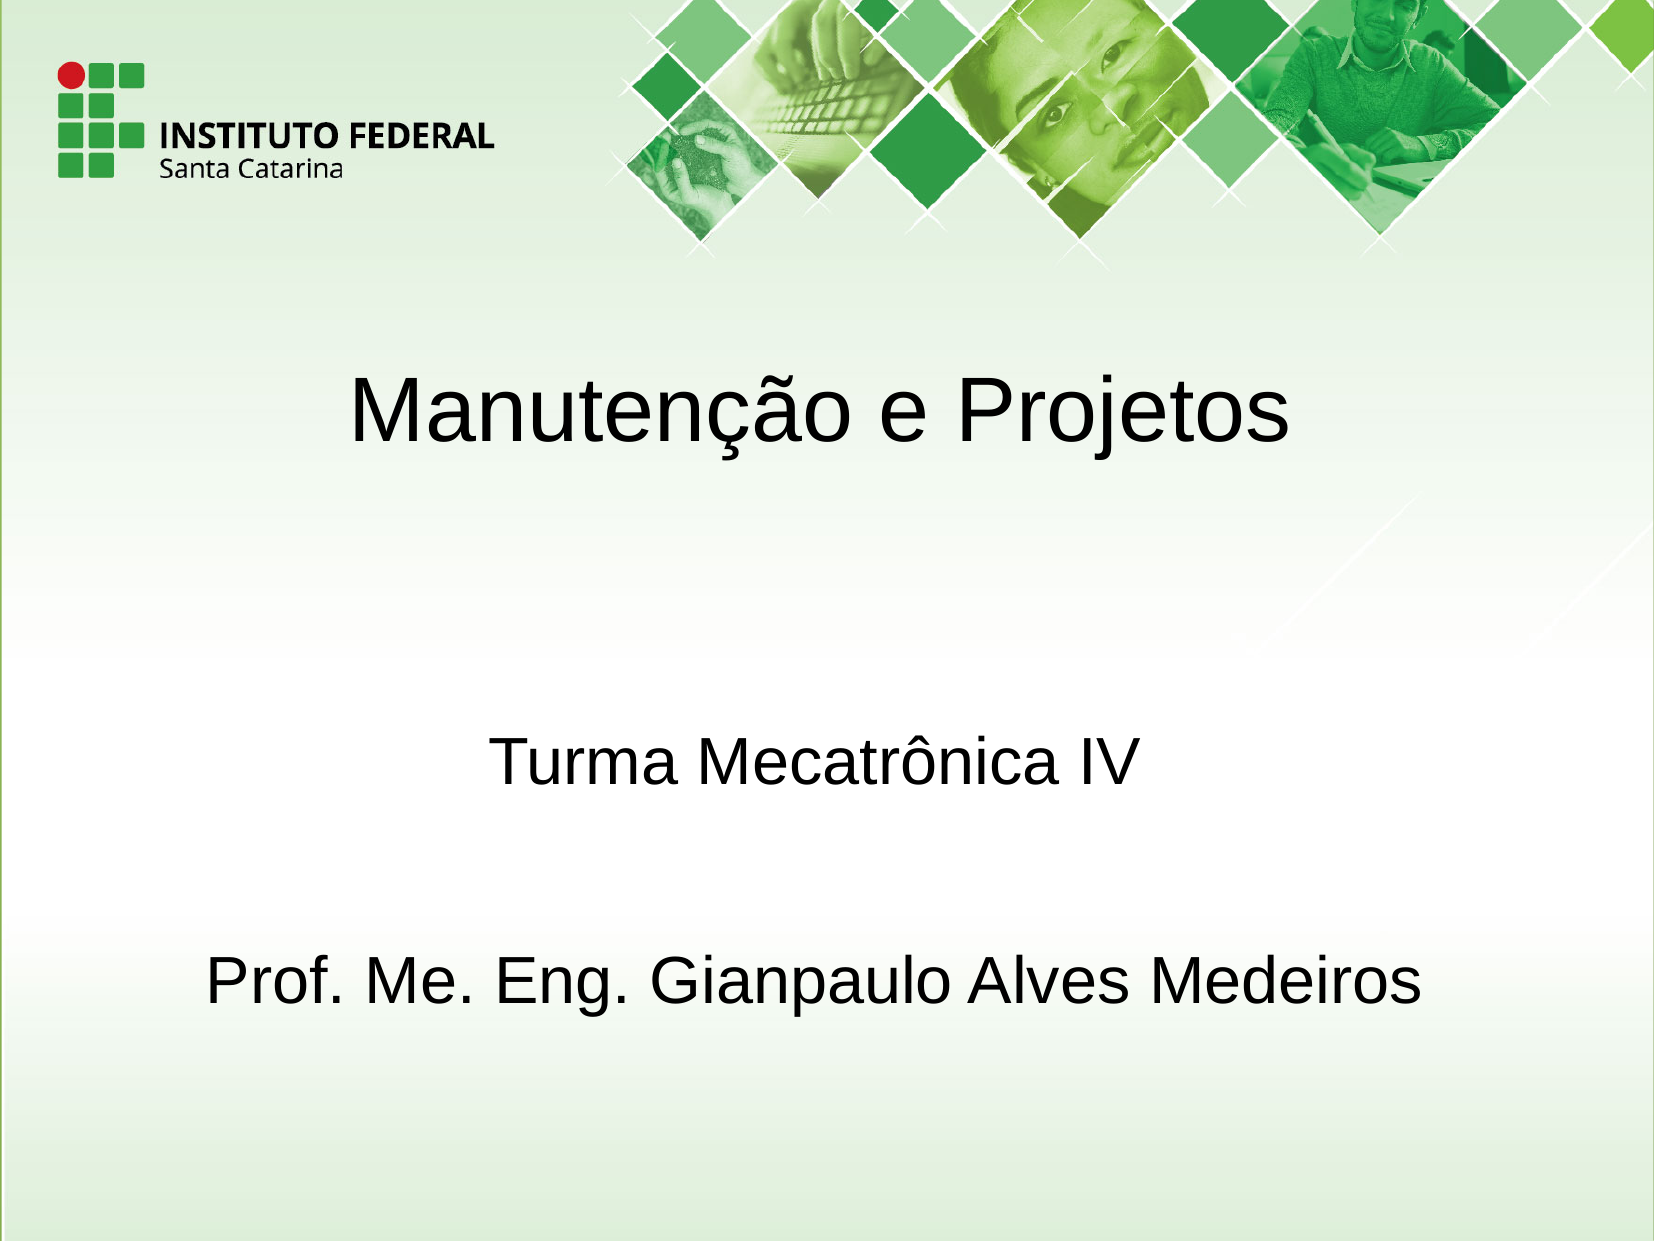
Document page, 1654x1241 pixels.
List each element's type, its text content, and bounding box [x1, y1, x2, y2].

subtitle Turma Mecatrônica IV Prof. Me. Eng. Gianpaulo Alves Medeiros [47, 543, 1583, 1192]
title Manutenção e Projetos [47, 300, 1595, 508]
